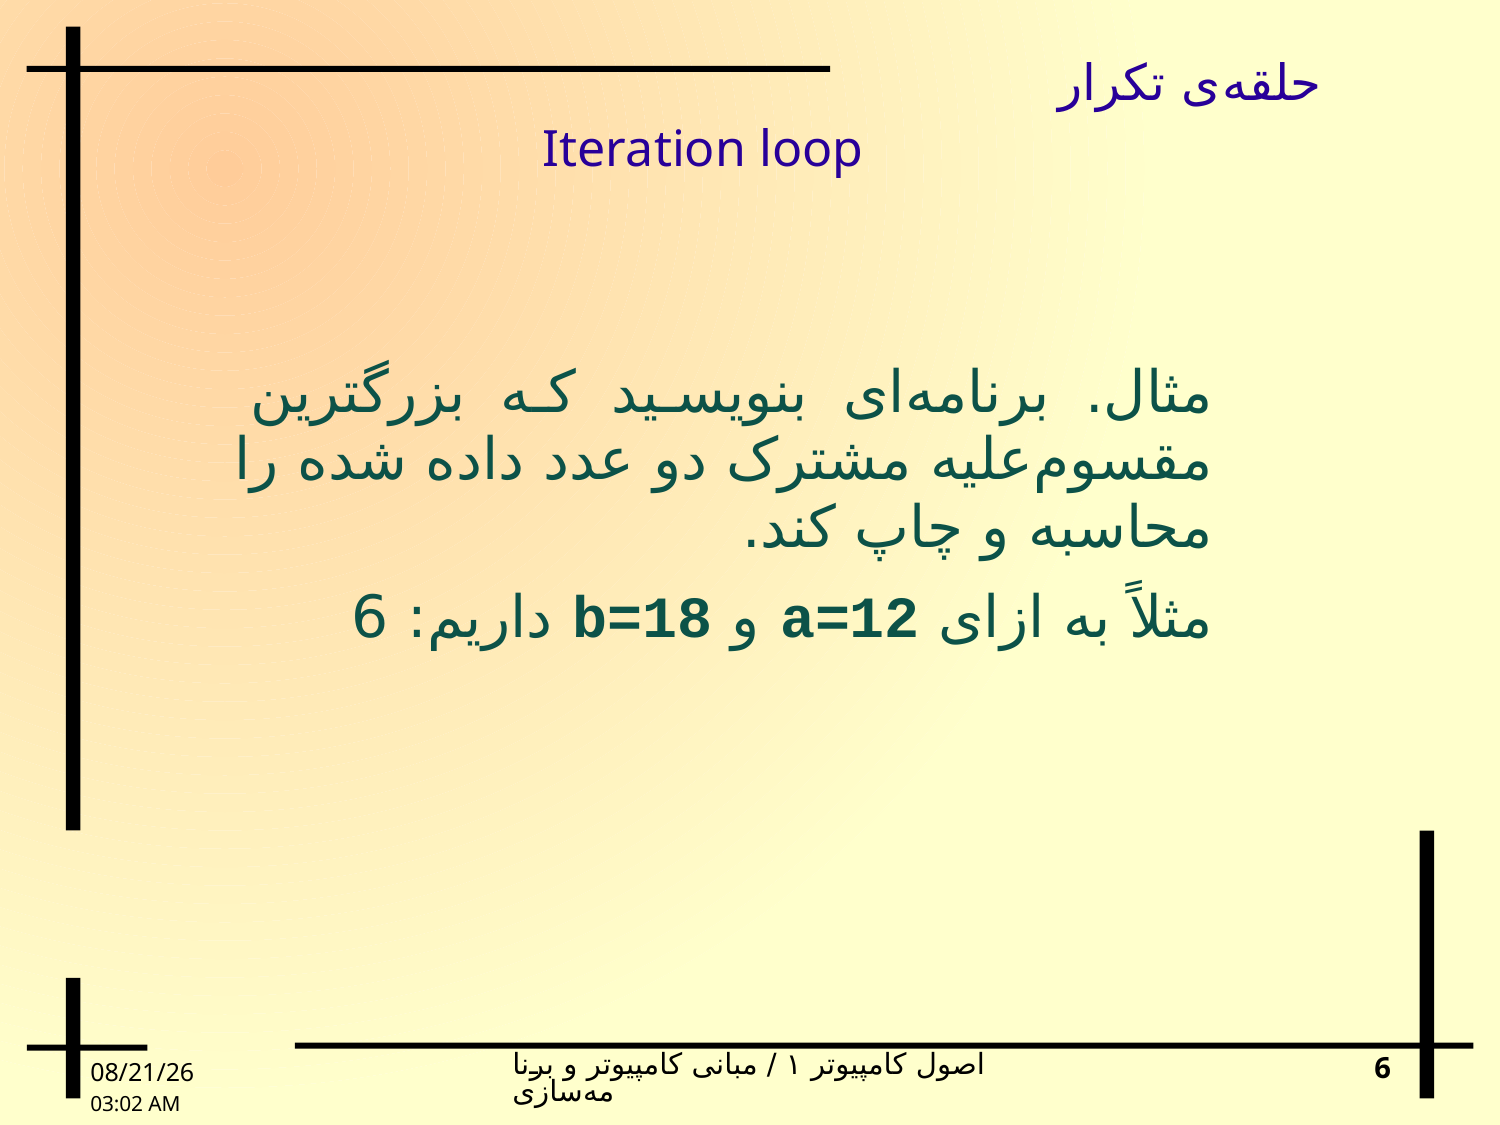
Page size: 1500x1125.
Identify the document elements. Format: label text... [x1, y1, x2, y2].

list مثال. برنامه‌ای بنویسید که بزرگترین مقسوم‌علیه مشترک دو عدد داده شده را محاسبه و چاپ کند. مثلاً به ازای a=12 و b=18 داریم: 6 [234, 358, 1266, 691]
title حلقه‌ی تکرار Iteration loop [62, 57, 1344, 178]
